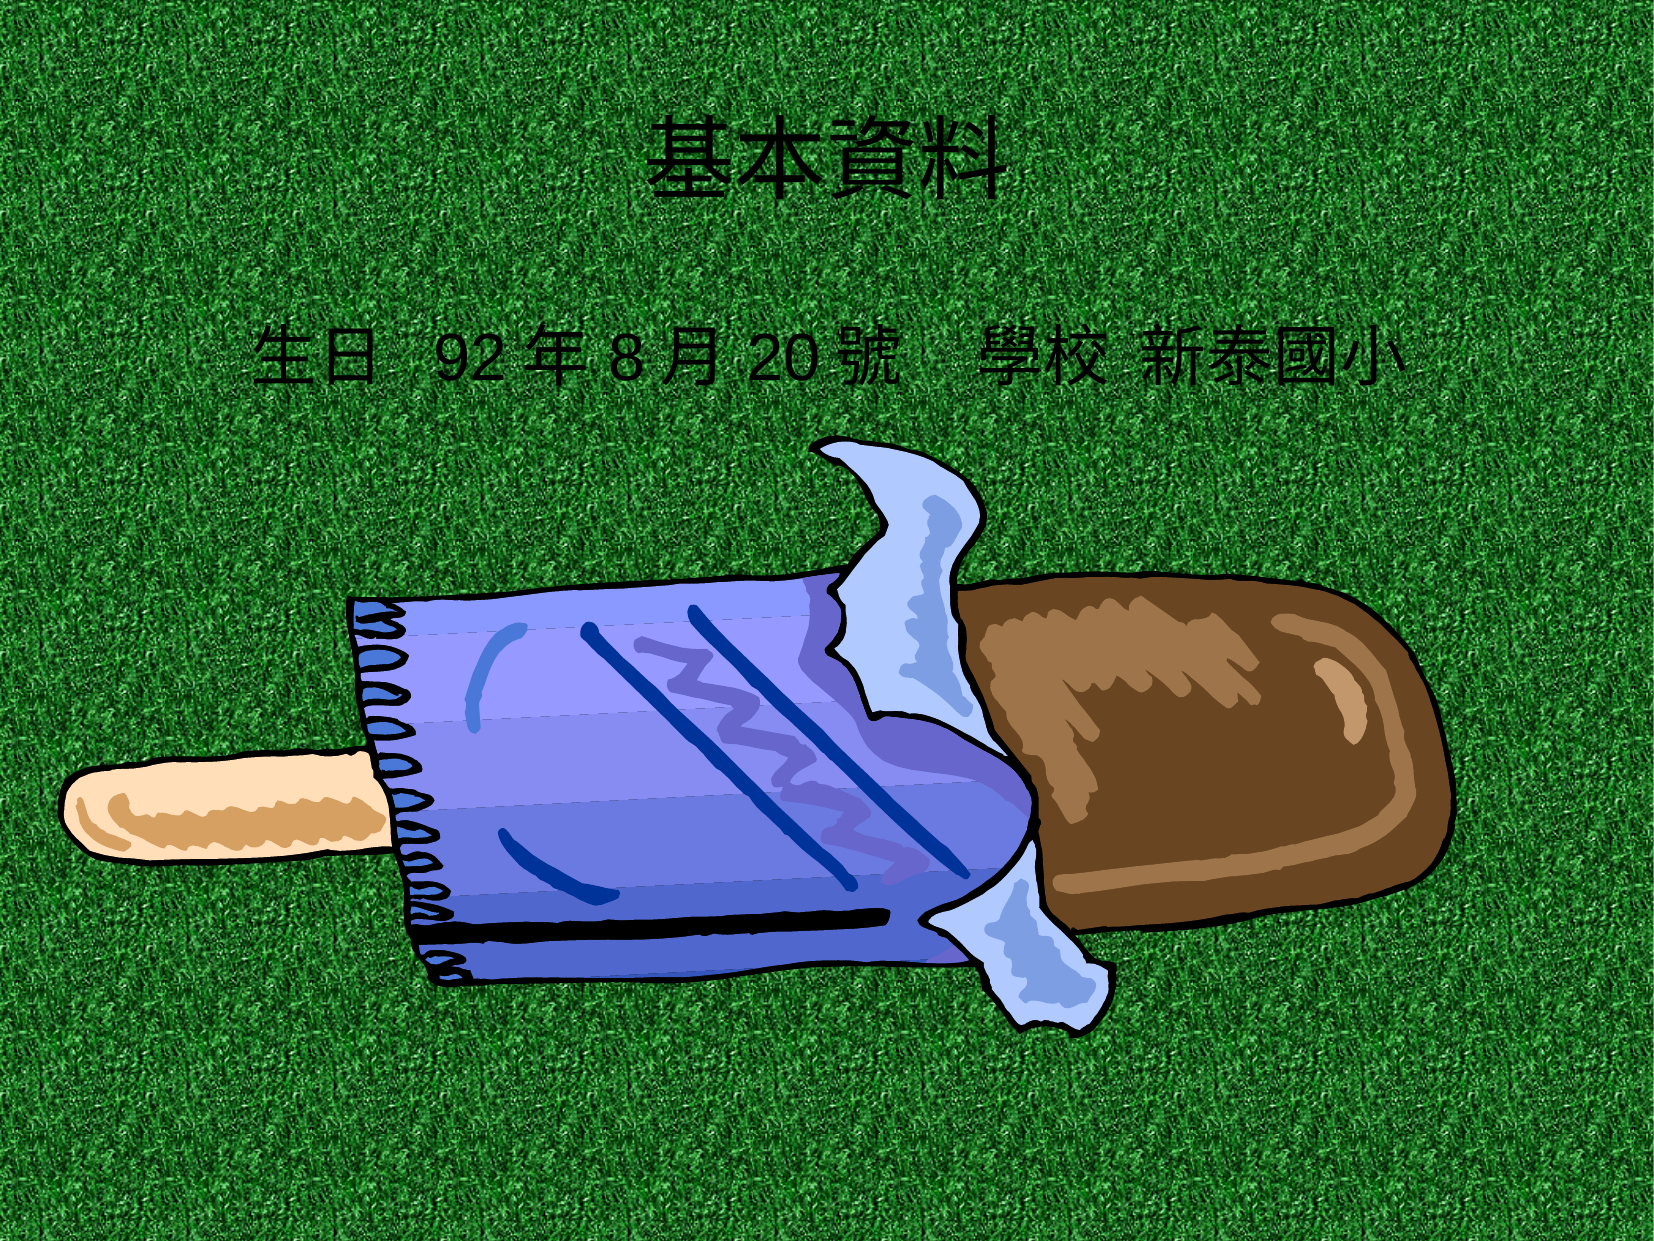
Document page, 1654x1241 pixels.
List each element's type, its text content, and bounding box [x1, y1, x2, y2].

picture [0, 0, 1654, 1241]
title 基本資料 [873, 49, 1571, 250]
subtitle 生日 92年8月20號 學校 新泰國小 [82, 250, 637, 761]
subtitle 生日 92年8月20號 學校 新泰國小 [1055, 250, 1571, 1050]
subtitle 生日 92年8月20號 學校 新泰國小 [82, 857, 257, 1050]
title 基本資料 [82, 49, 855, 250]
